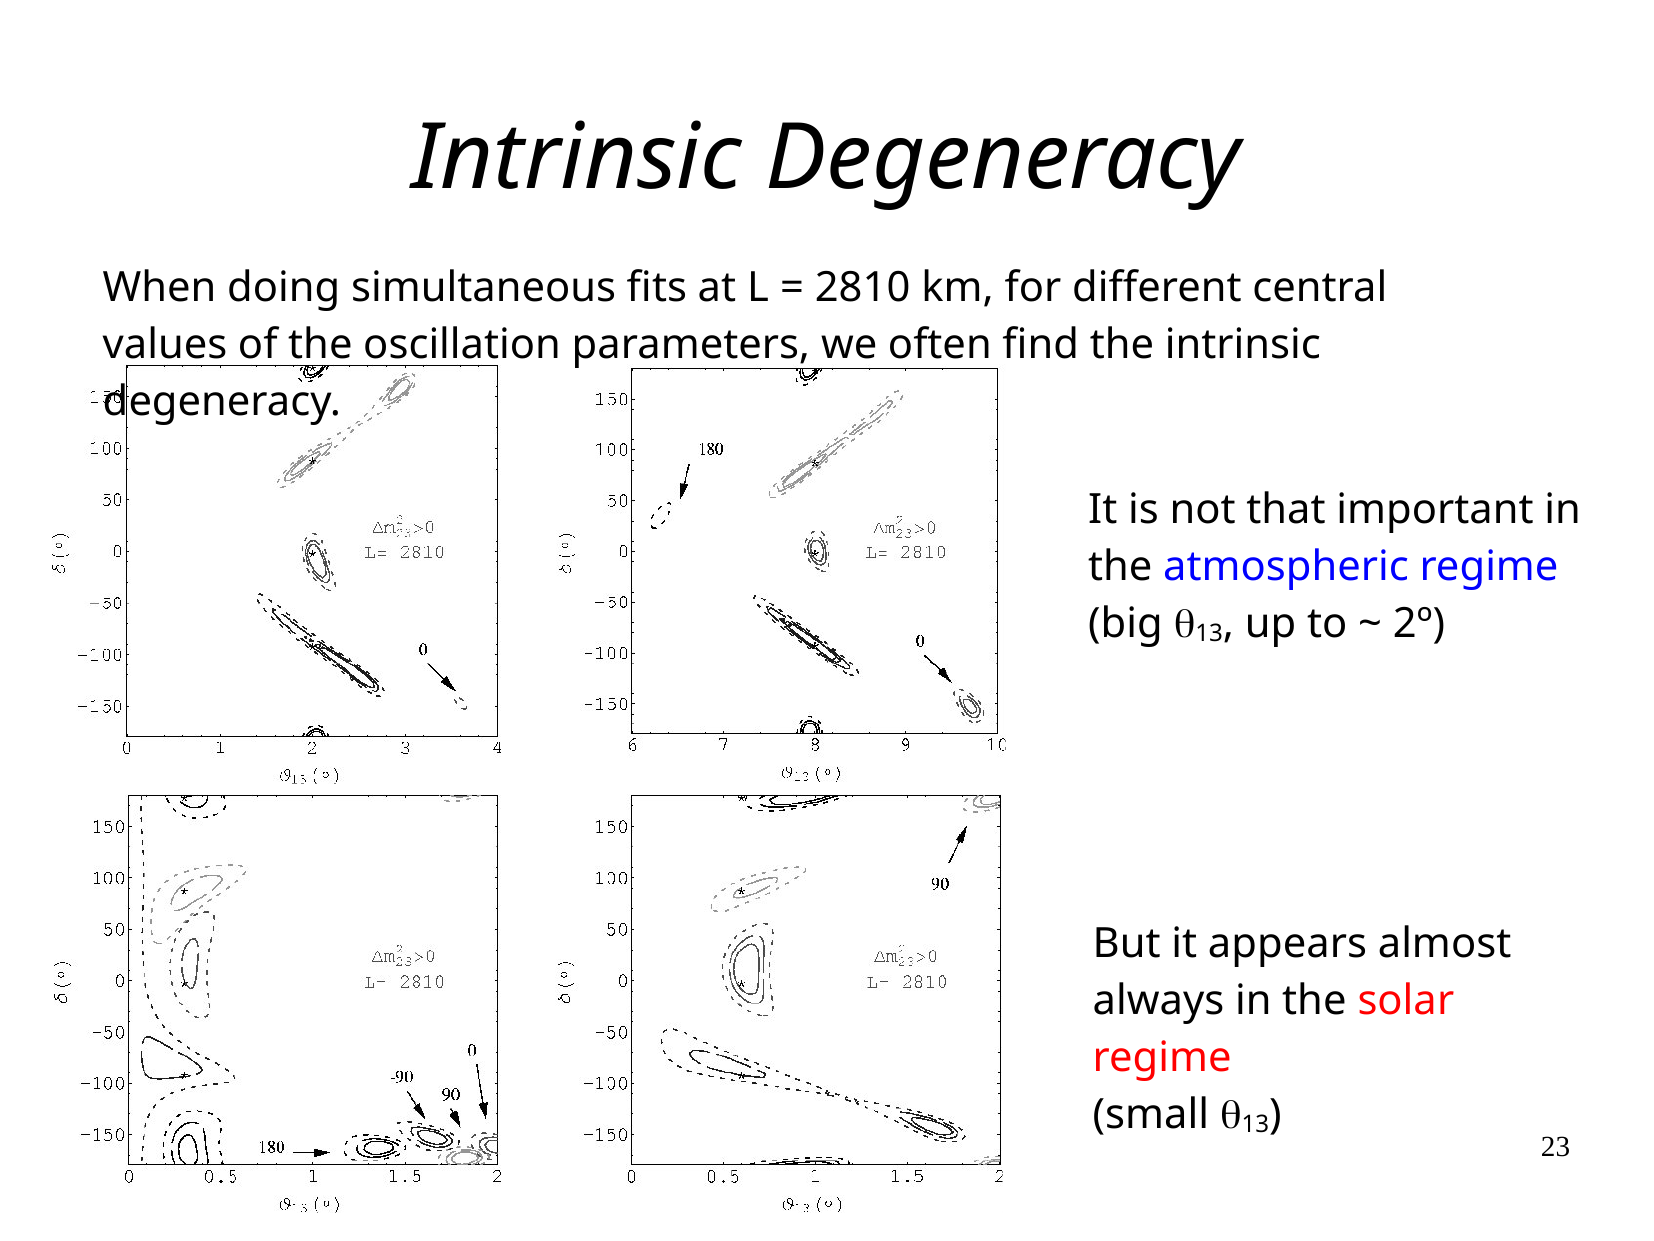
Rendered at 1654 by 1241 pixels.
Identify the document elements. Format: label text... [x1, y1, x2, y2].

title Intrinsic Degeneracy [82, 56, 1571, 250]
text_box When doing simultaneous fits at L = 2810 km, for different central values of the oscillation parameters, we often find the intrinsic degeneracy. [87, 249, 1520, 381]
picture [52, 364, 1006, 784]
text_box It is not that important in the atmospheric regime (big q13, up to ~ 2º) [1073, 471, 1599, 654]
picture [54, 794, 1003, 1213]
text_box But it appears almost always in the solar regime (small q13) [1077, 905, 1604, 1088]
